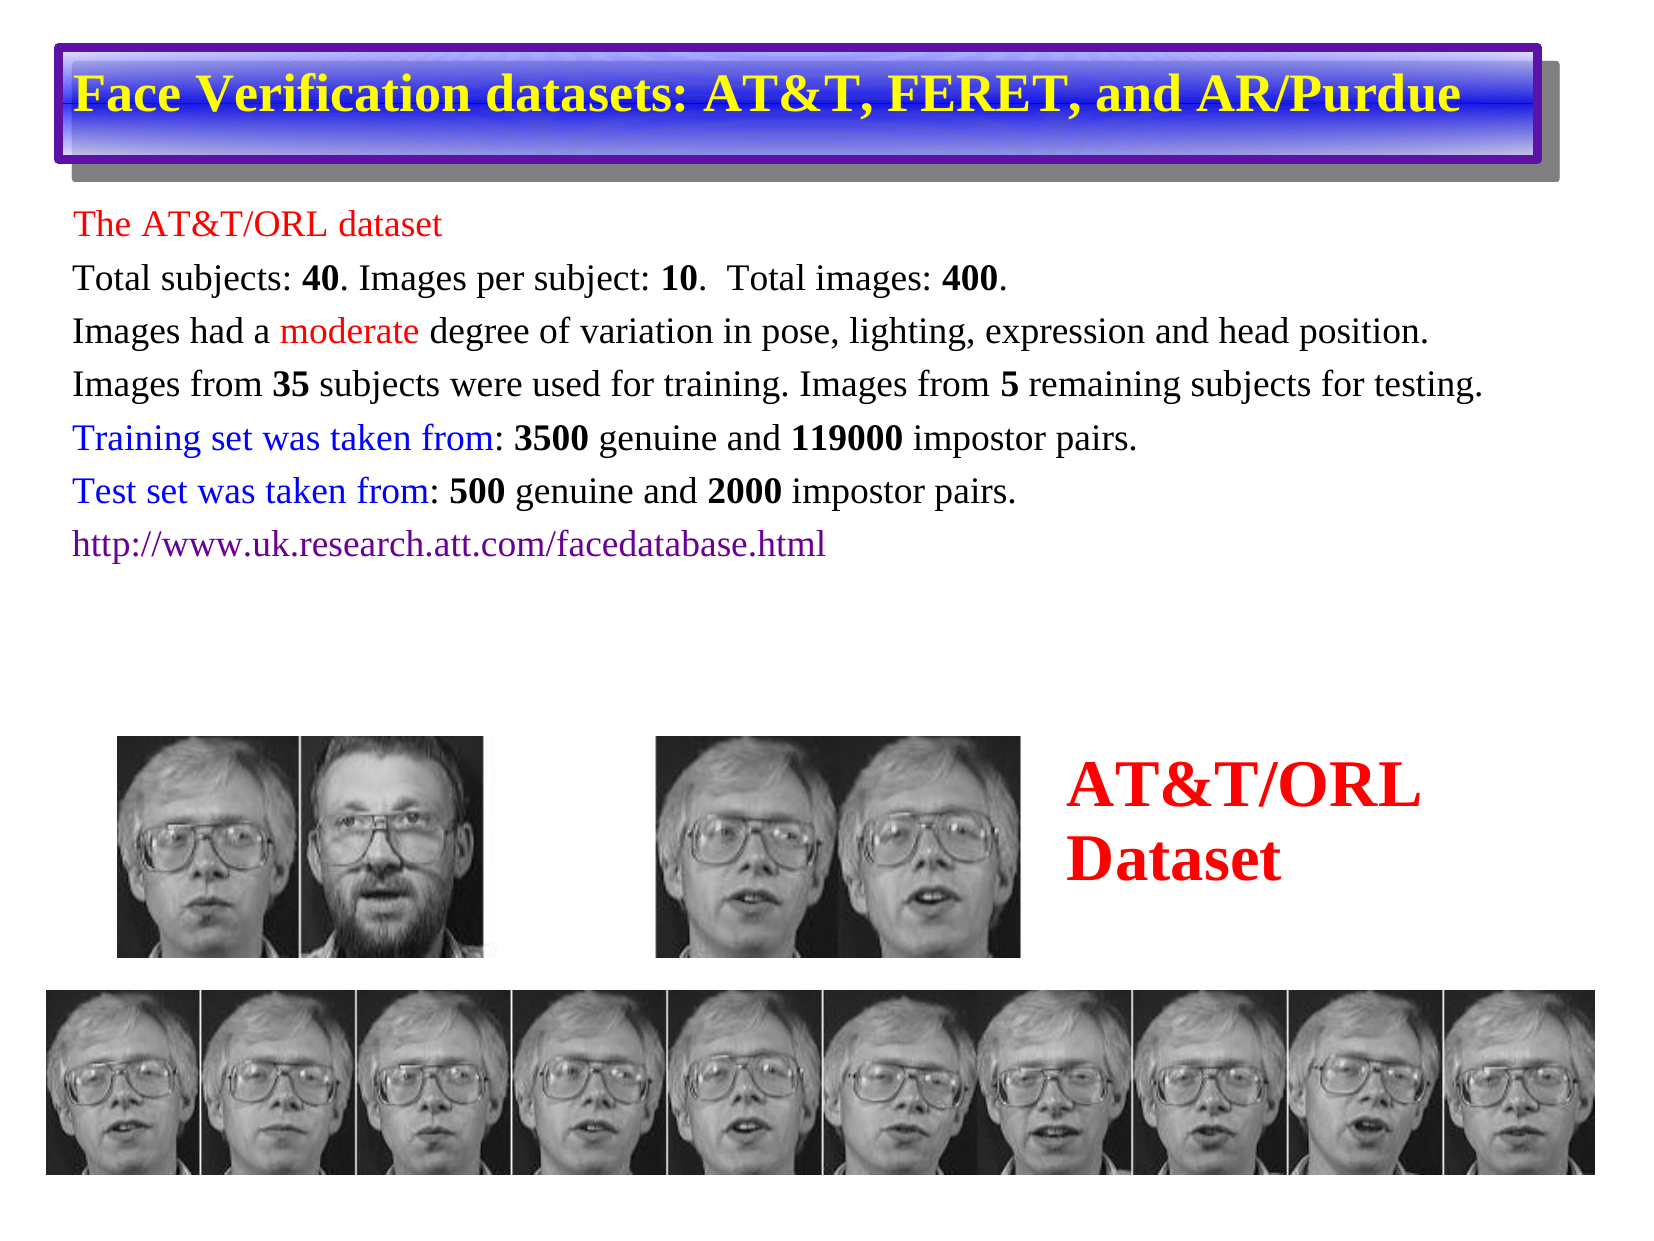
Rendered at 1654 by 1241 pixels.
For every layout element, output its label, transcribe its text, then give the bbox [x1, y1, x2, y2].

text_box Face Verification datasets: AT&T, FERET, and AR/Purdue [58, 47, 1538, 160]
text_box The AT&T/ORL dataset Total subjects: 40. Images per subject: 10. Total images: 400. Images had a moderate degree of variation in pose, lighting, expression and head position. Images from 35 subjects were used for training. Images from 5 remaining subjects for testing. Training set was taken from: 3500 genuine and 119000 impostor pairs. Test set was taken from: 500 genuine and 2000 impostor pairs. http://www.uk.research.att.com/facedatabase.html [62, 198, 1586, 608]
picture [117, 736, 1025, 959]
text_box AT&T/ORL Dataset [1066, 746, 1455, 922]
picture [46, 990, 1595, 1175]
